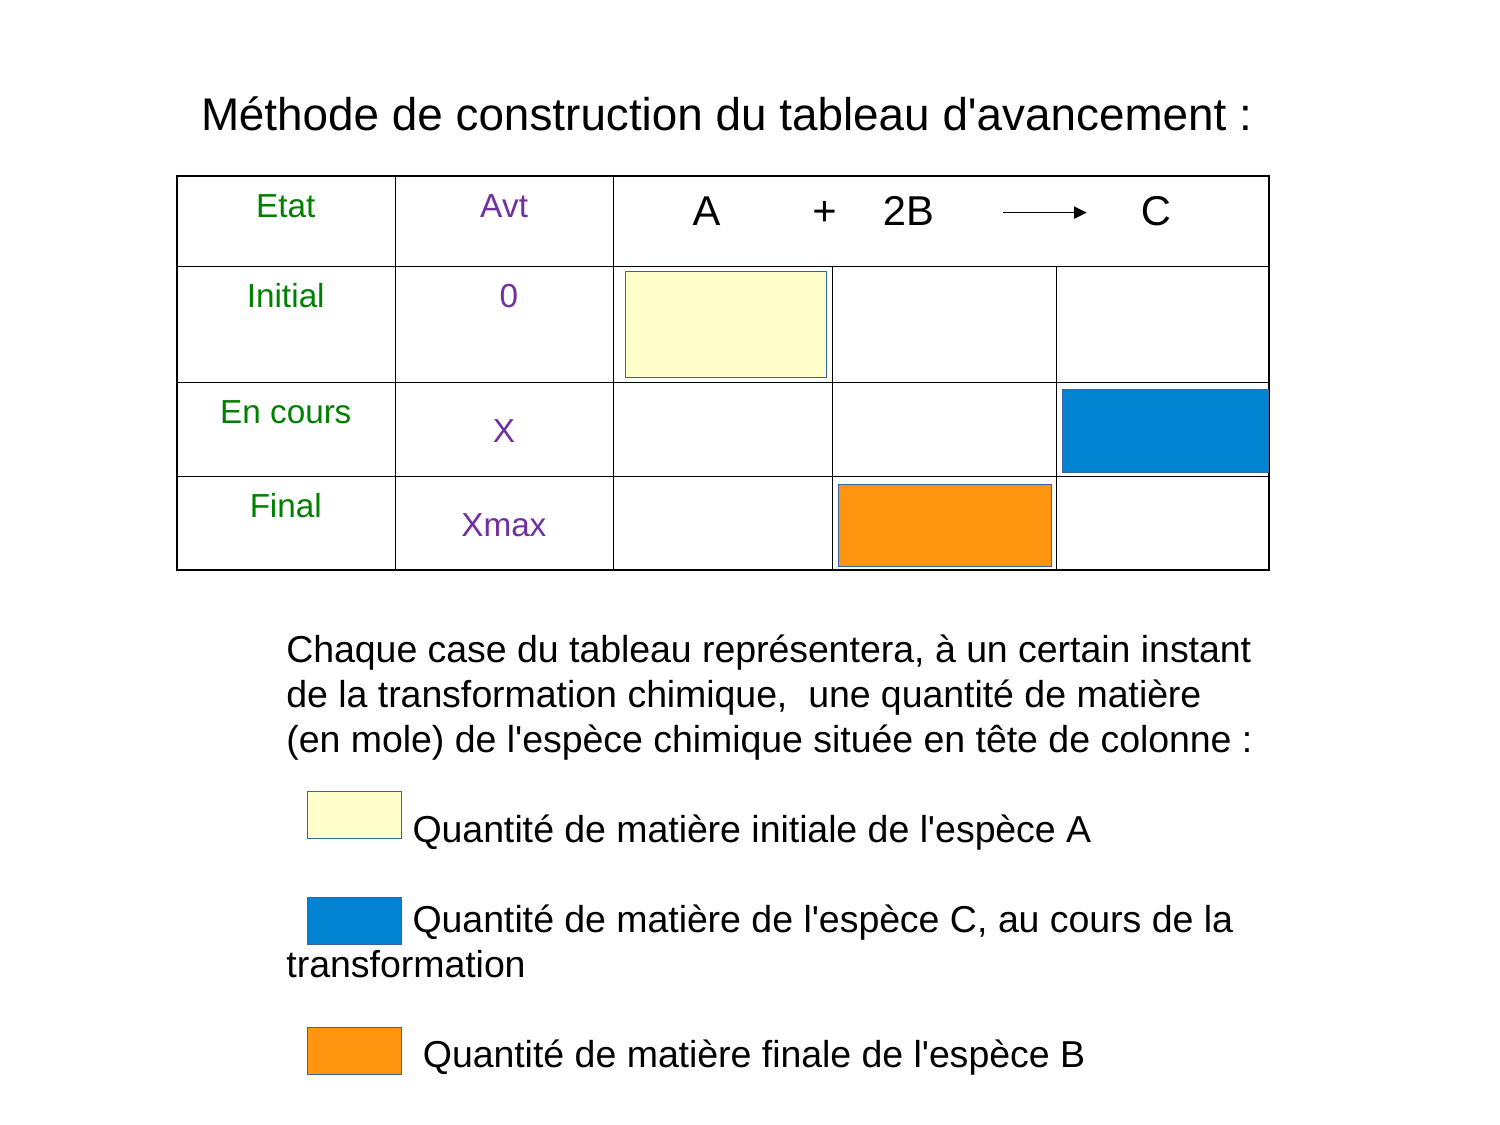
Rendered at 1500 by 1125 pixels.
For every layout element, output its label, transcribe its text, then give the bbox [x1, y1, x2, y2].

text_box Méthode de construction du tableau d'avancement : [186, 77, 1297, 161]
table_cell Final [178, 477, 395, 569]
text_box [307, 791, 402, 839]
text_box Chaque case du tableau représentera, à un certain instant de la transformation chimique, une quantité de matière (en mole) de l'espèce chimique située en tête de colonne : Quantité de matière initiale de l'espèce A Quantité de matière de l'espèce C, au cours de la transformation Quantité de matière finale de l'espèce B [271, 617, 1276, 1083]
table_cell [833, 383, 1056, 476]
table_cell Initial [178, 267, 395, 382]
table_cell [833, 477, 1056, 569]
table_cell [614, 383, 832, 476]
table_cell [1057, 383, 1268, 476]
table_cell En cours [178, 383, 395, 476]
table_header Etat [178, 177, 395, 266]
table_cell Xmax [396, 477, 613, 569]
table_cell X [396, 383, 613, 476]
table_cell [614, 267, 832, 382]
table_header A + 2B C [614, 177, 1268, 266]
table_cell [833, 267, 1056, 382]
table_cell 0 [396, 267, 613, 382]
text_box [1062, 389, 1269, 473]
table_cell [614, 477, 832, 569]
table_header Avt [396, 177, 613, 266]
text_box [625, 271, 827, 378]
text_box [838, 484, 1052, 567]
table_cell [1057, 267, 1268, 382]
text_box [307, 897, 402, 945]
table_cell [1057, 477, 1268, 569]
text_box [307, 1027, 402, 1075]
